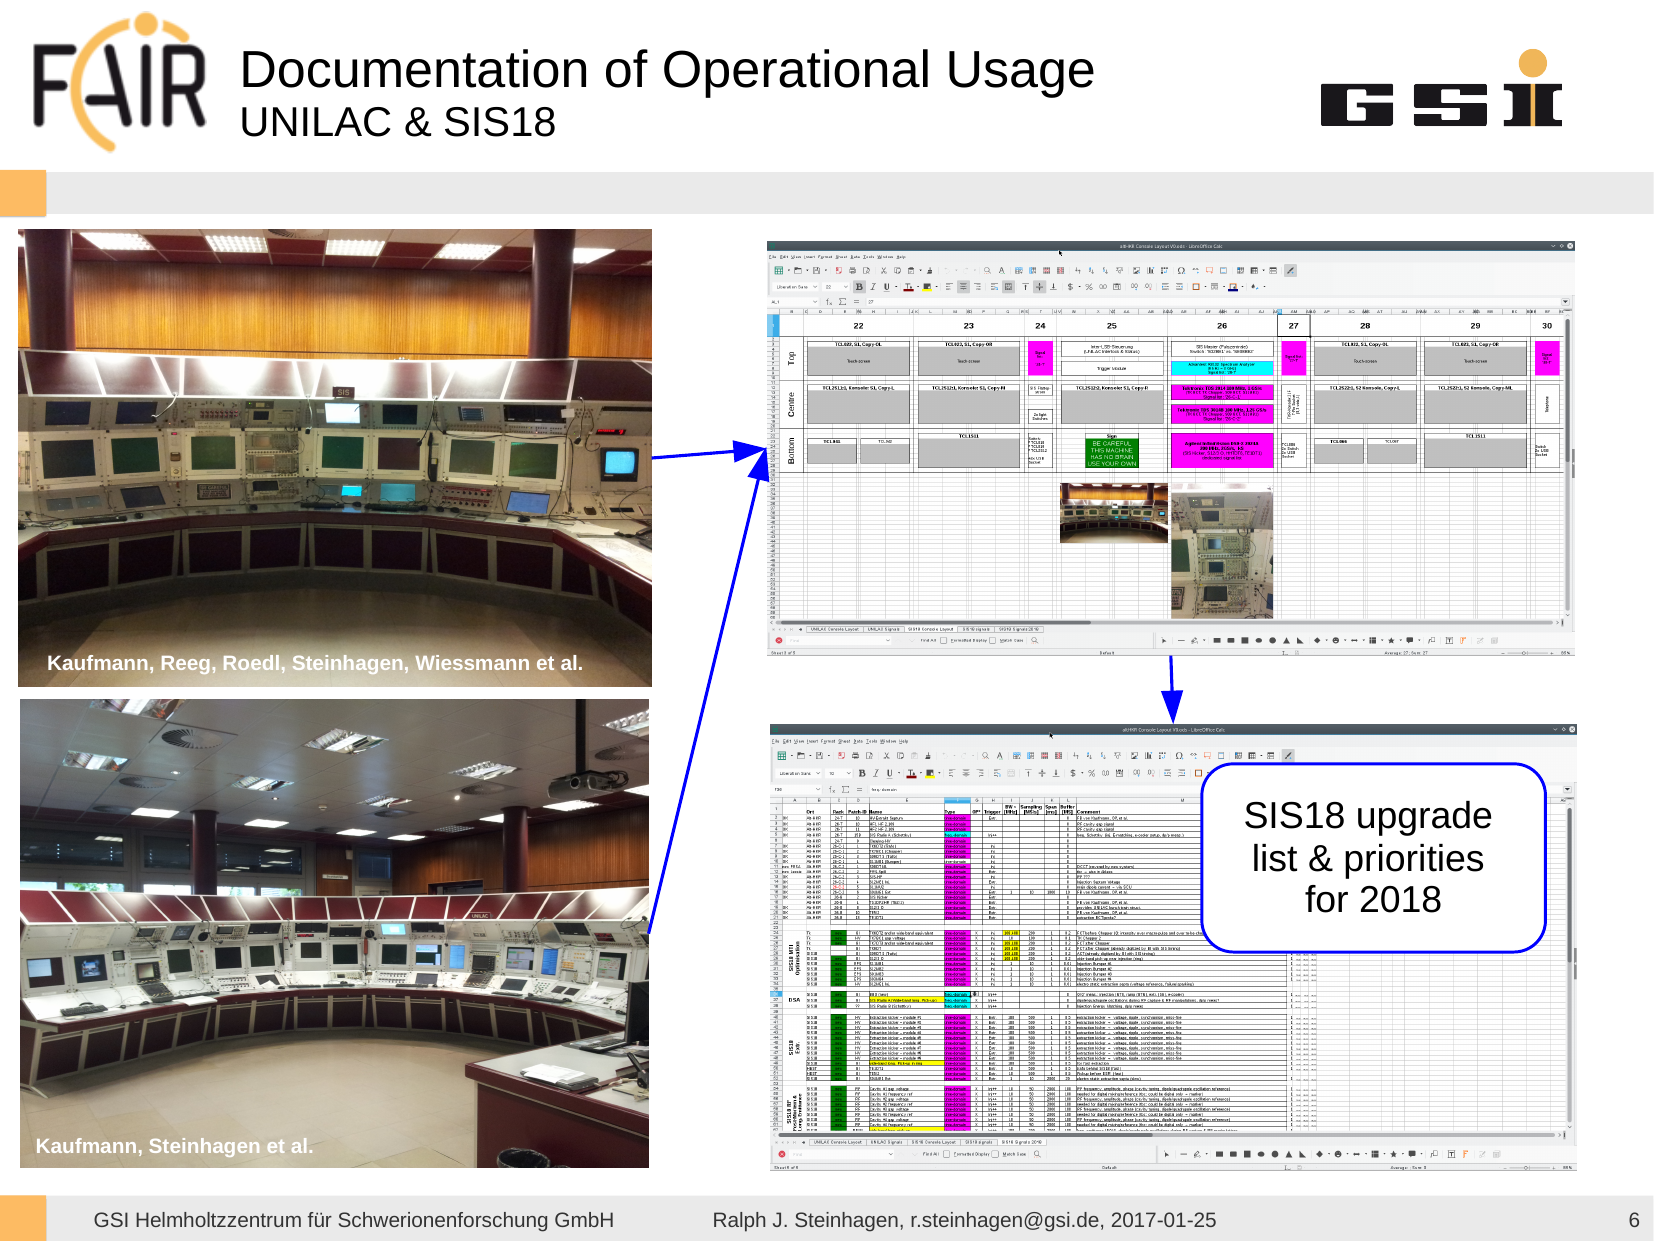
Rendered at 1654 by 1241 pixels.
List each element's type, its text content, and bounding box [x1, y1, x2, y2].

text_box Kaufmann, Reeg, Roedl, Steinhagen, Wiessmann et al. [32, 643, 623, 685]
picture [767, 241, 1575, 656]
title Documentation of Operational Usage UNILAC & SIS18 [239, 23, 1301, 162]
picture [18, 229, 652, 687]
picture [20, 699, 649, 1169]
picture [33, 10, 207, 155]
text_box SIS18 upgrade list & priorities for 2018 [1201, 763, 1546, 953]
text_box Kaufmann, Steinhagen et al. [20, 1127, 612, 1169]
picture [1319, 46, 1564, 129]
picture [770, 724, 1577, 1171]
